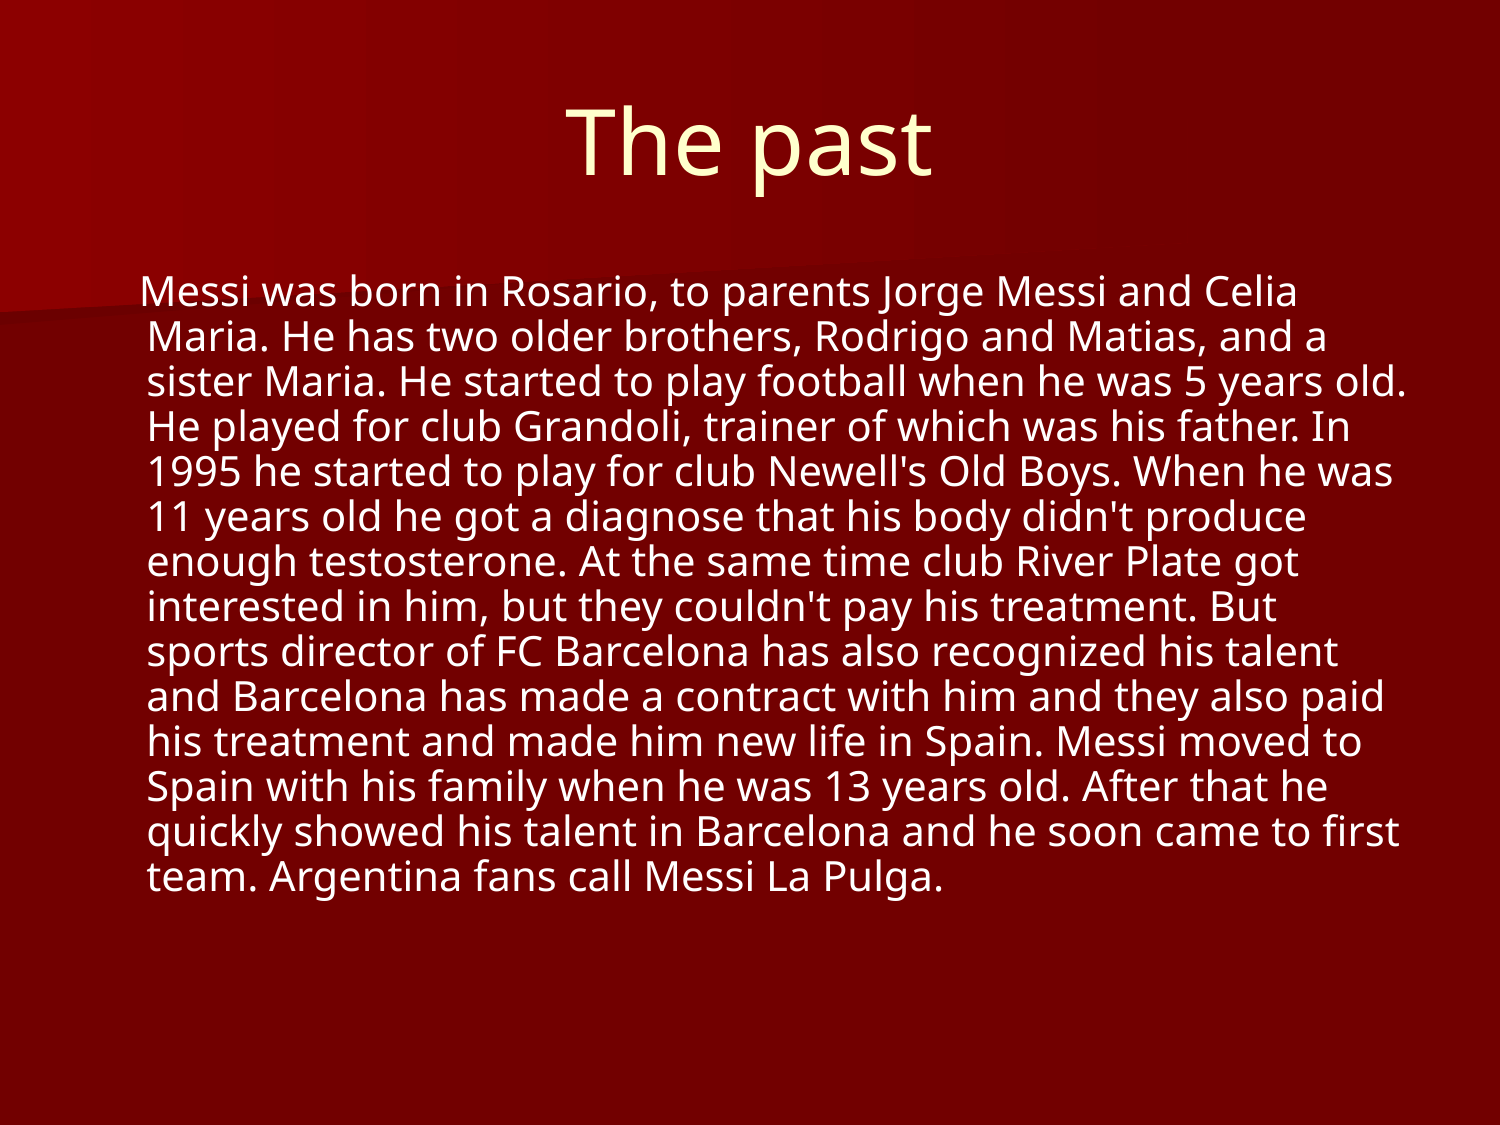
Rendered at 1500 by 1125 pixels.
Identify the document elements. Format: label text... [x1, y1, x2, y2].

list Messi was born in Rosario, to parents Jorge Messi and Celia Maria. He has two older brothers, Rodrigo and Matias, and a sister Maria. He started to play football when he was 5 years old. He played for club Grandoli, trainer of which was his father. In 1995 he started to play for club Newell's Old Boys. When he was 11 years old he got a diagnose that his body didn't produce enough testosterone. At the same time club River Plate got interested in him, but they couldn't pay his treatment. But sports director of FC Barcelona has also recognized his talent and Barcelona has made a contract with him and they also paid his treatment and made him new life in Spain. Messi moved to Spain with his family when he was 13 years old. After that he quickly showed his talent in Barcelona and he soon came to first team. Argentina fans call Messi La Pulga. [75, 262, 1425, 1000]
title The past [75, 45, 1425, 233]
